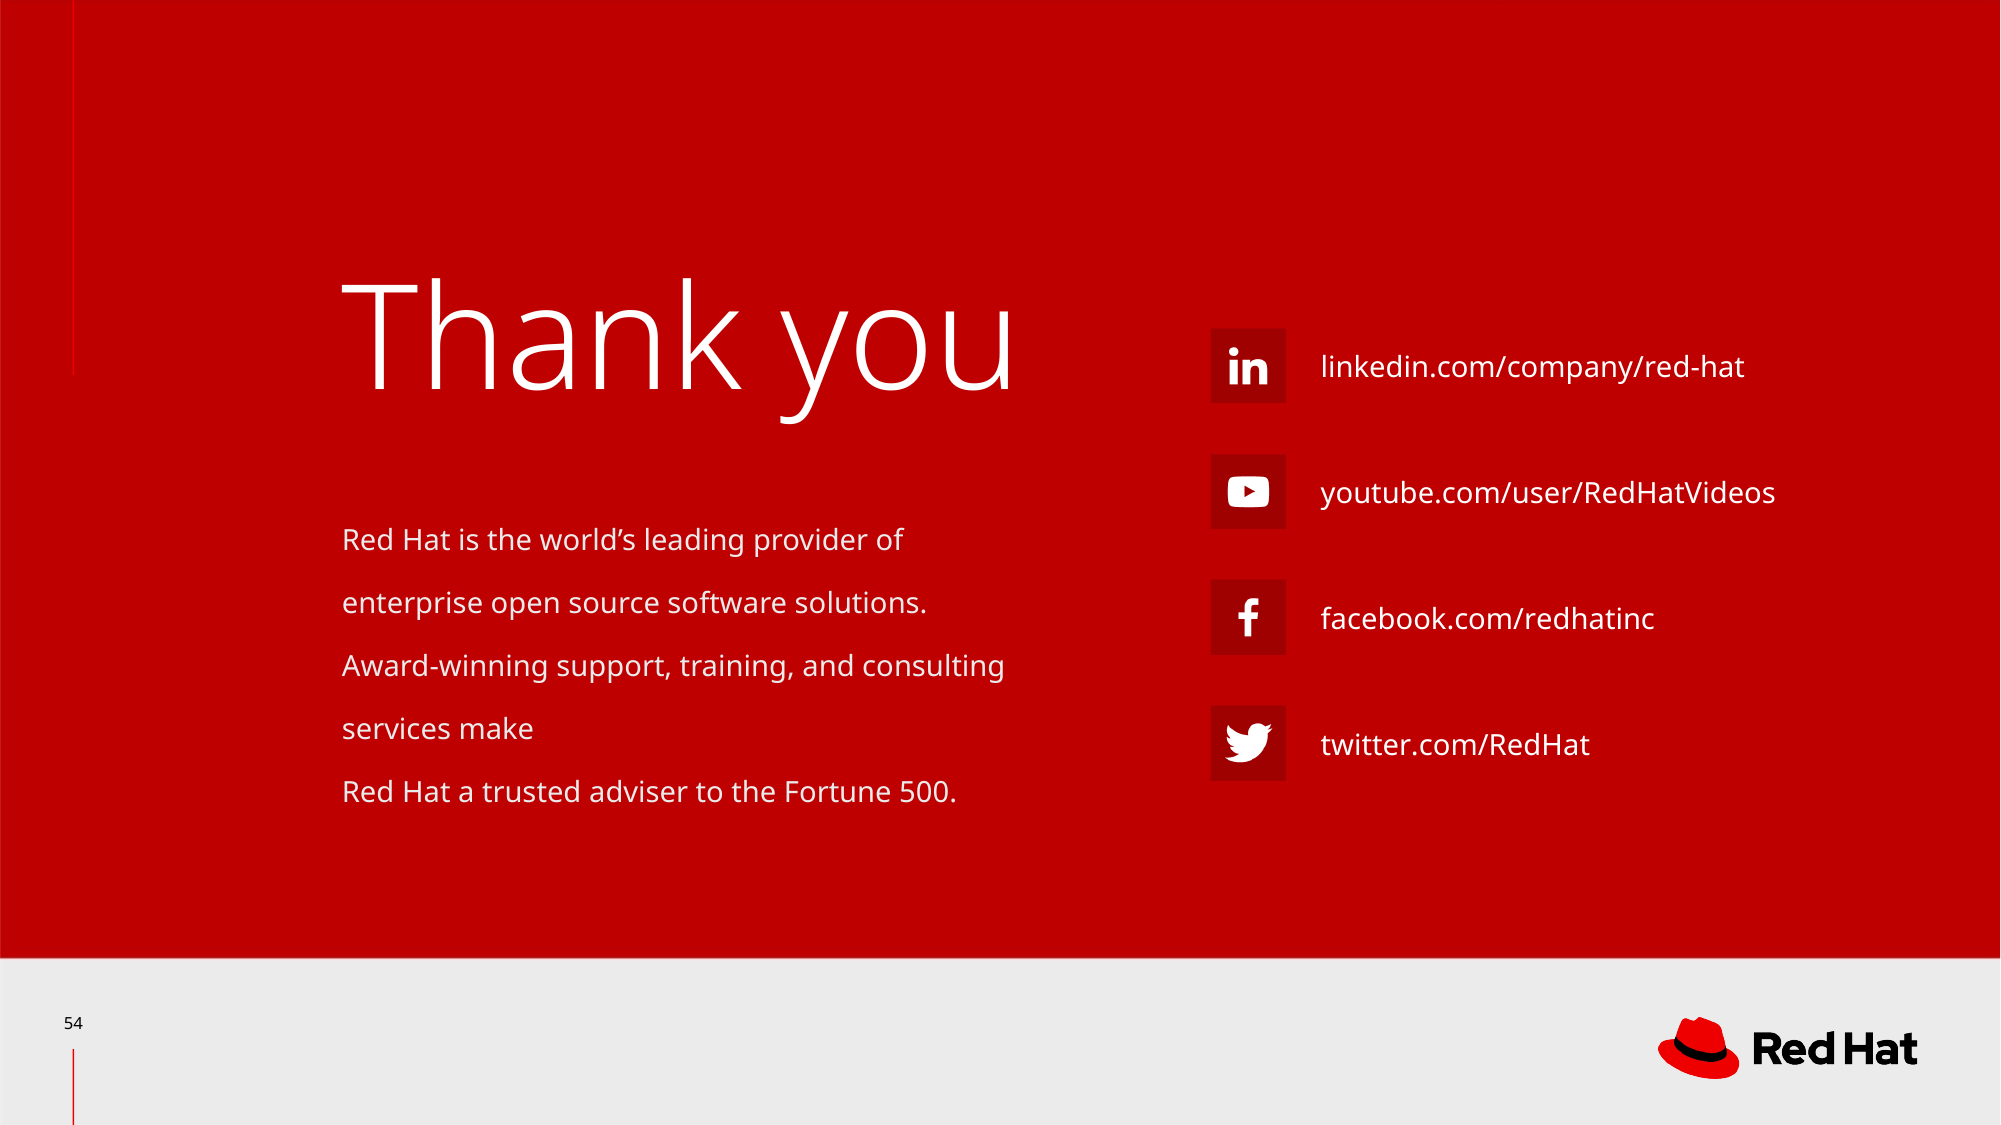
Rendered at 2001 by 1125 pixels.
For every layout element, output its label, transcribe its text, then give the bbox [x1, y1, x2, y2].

picture [0, 0, 2001, 1125]
title Thank you [341, 93, 1147, 419]
text_box Red Hat is the world’s leading provider of enterprise open source software solutions. Award-winning support, training, and consulting services make Red Hat a trusted adviser to the Fortune 500. [341, 493, 1022, 744]
